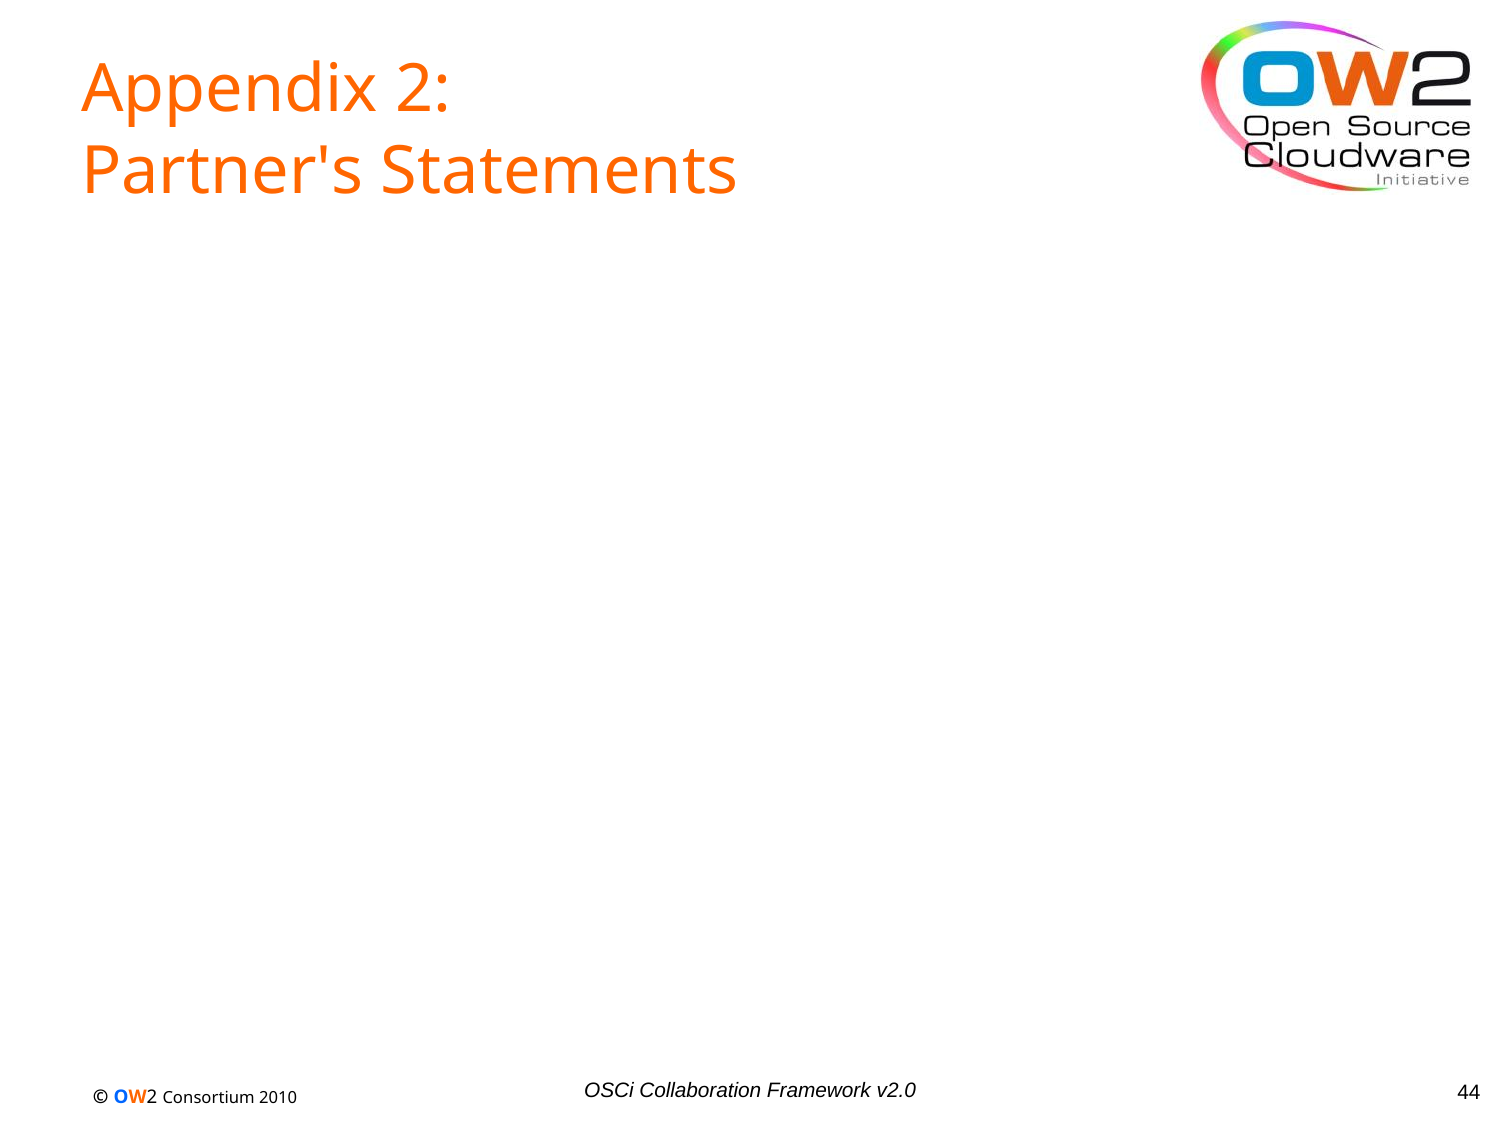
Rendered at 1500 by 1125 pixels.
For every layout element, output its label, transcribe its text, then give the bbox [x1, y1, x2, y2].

picture [1199, 19, 1472, 195]
title Appendix 2: Partner's Statements [81, 38, 1182, 218]
